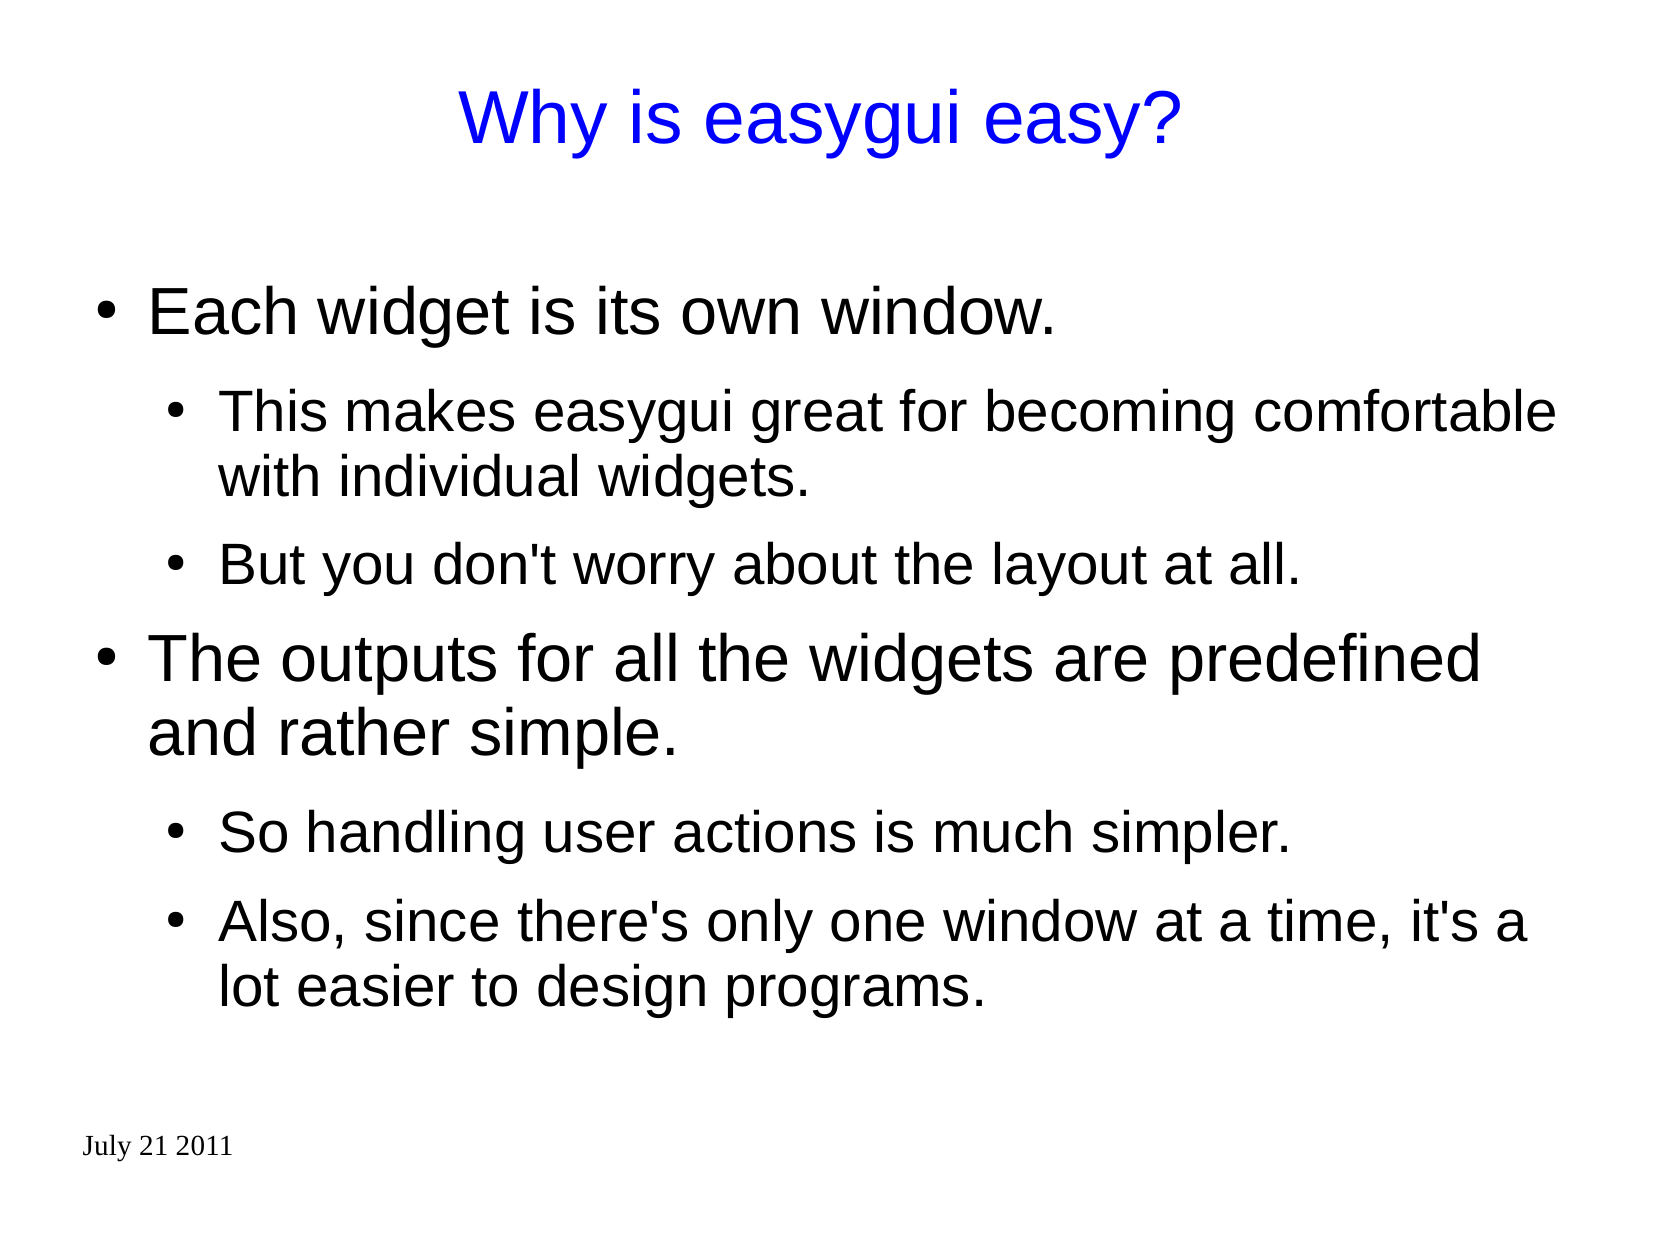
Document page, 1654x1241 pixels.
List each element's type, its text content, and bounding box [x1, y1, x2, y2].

list Each widget is its own window. This makes easygui great for becoming comfortable with individual widgets. But you don't worry about the layout at all. The outputs for all the widgets are predefined and rather simple. So handling user actions is much simpler. Also, since there's only one window at a time, it's a lot easier to design programs. [76, 274, 1565, 1093]
title Why is easygui easy? [76, 58, 1565, 178]
